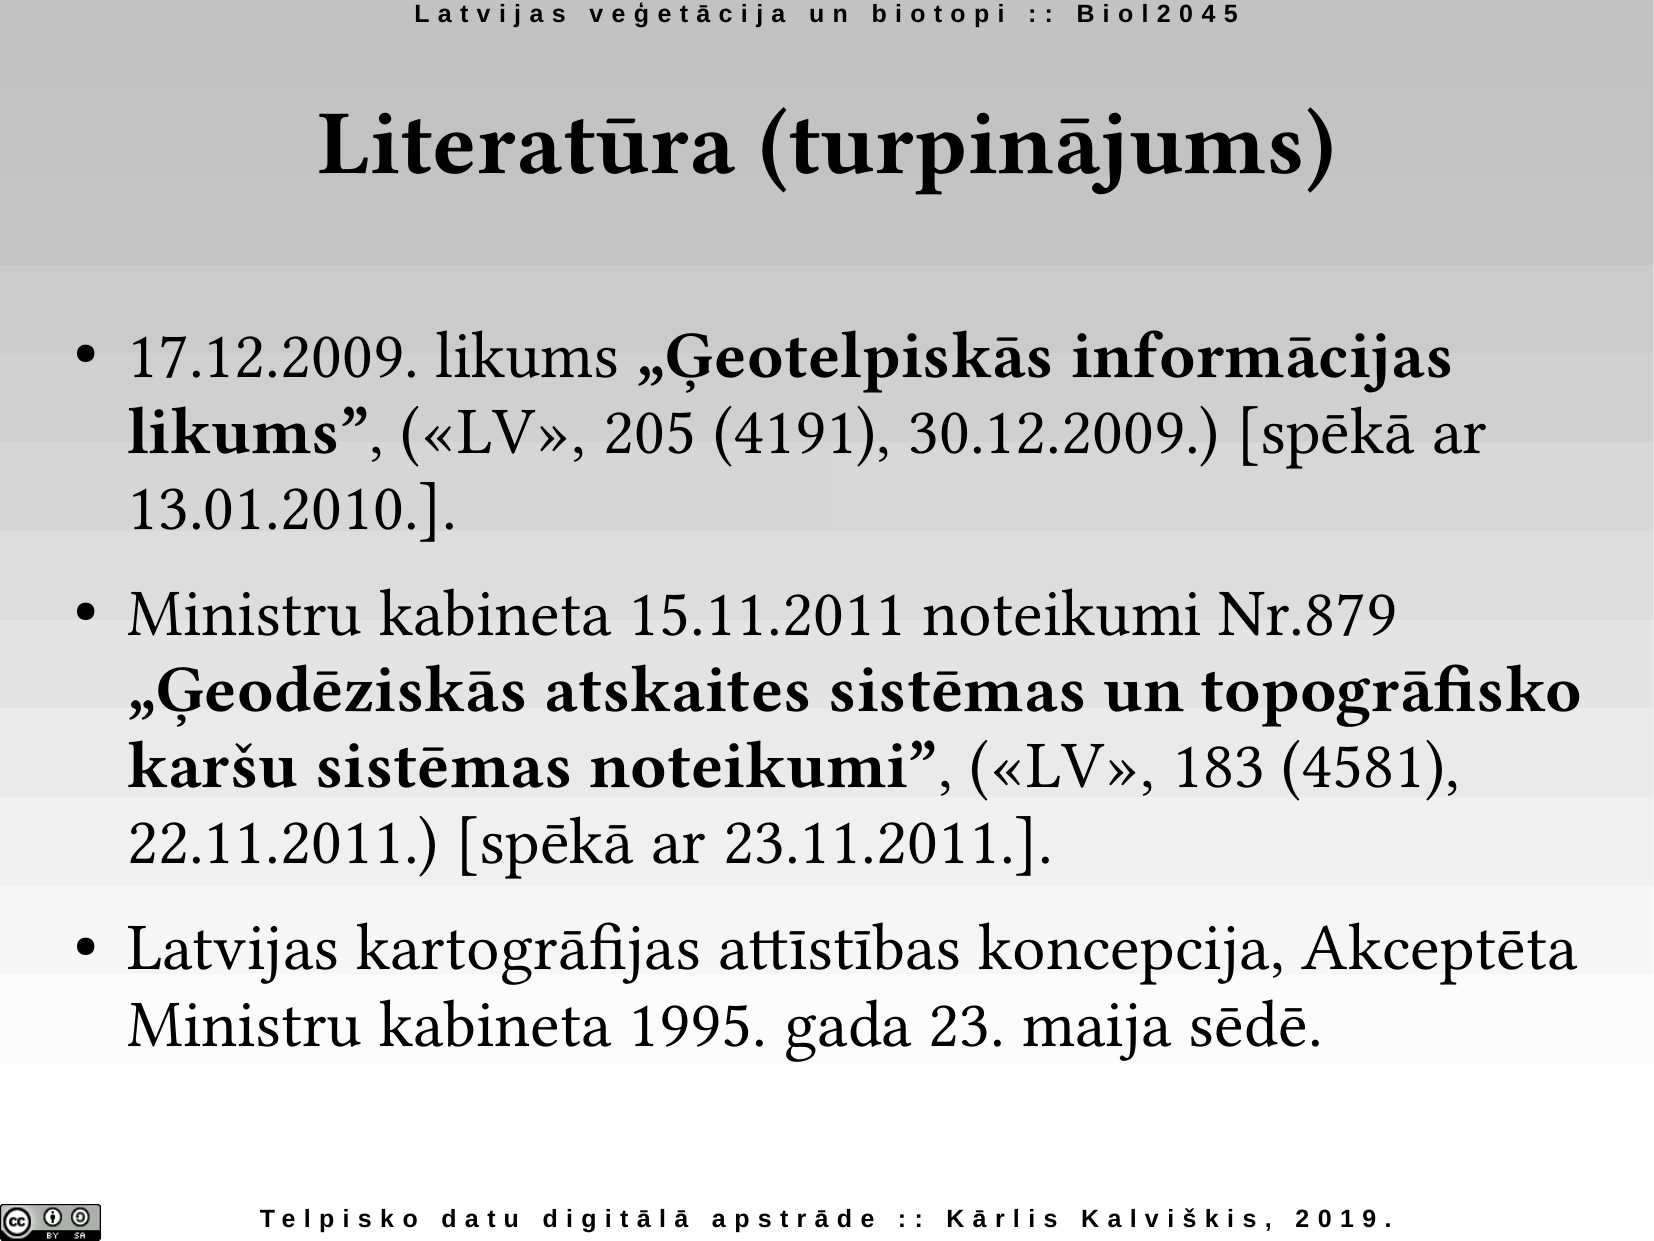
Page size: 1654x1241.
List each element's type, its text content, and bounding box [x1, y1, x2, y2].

list 17.12.2009. likums „Ģeotelpiskās informācijas likums”, («LV», 205 (4191), 30.12.2009.) [spēkā ar 13.01.2010.]. Ministru kabineta 15.11.2011 noteikumi Nr.879 „Ģeodēziskās atskaites sistēmas un topogrāfisko karšu sistēmas noteikumi”, («LV», 183 (4581), 22.11.2011.) [spēkā ar 23.11.2011.]. Latvijas kartogrāfijas attīstības koncepcija, Akceptēta Ministru kabineta 1995. gada 23. maija sēdē. [56, 317, 1600, 1175]
picture [0, 287, 1654, 1241]
title Literatūra (turpinājums) [0, 1, 1654, 287]
